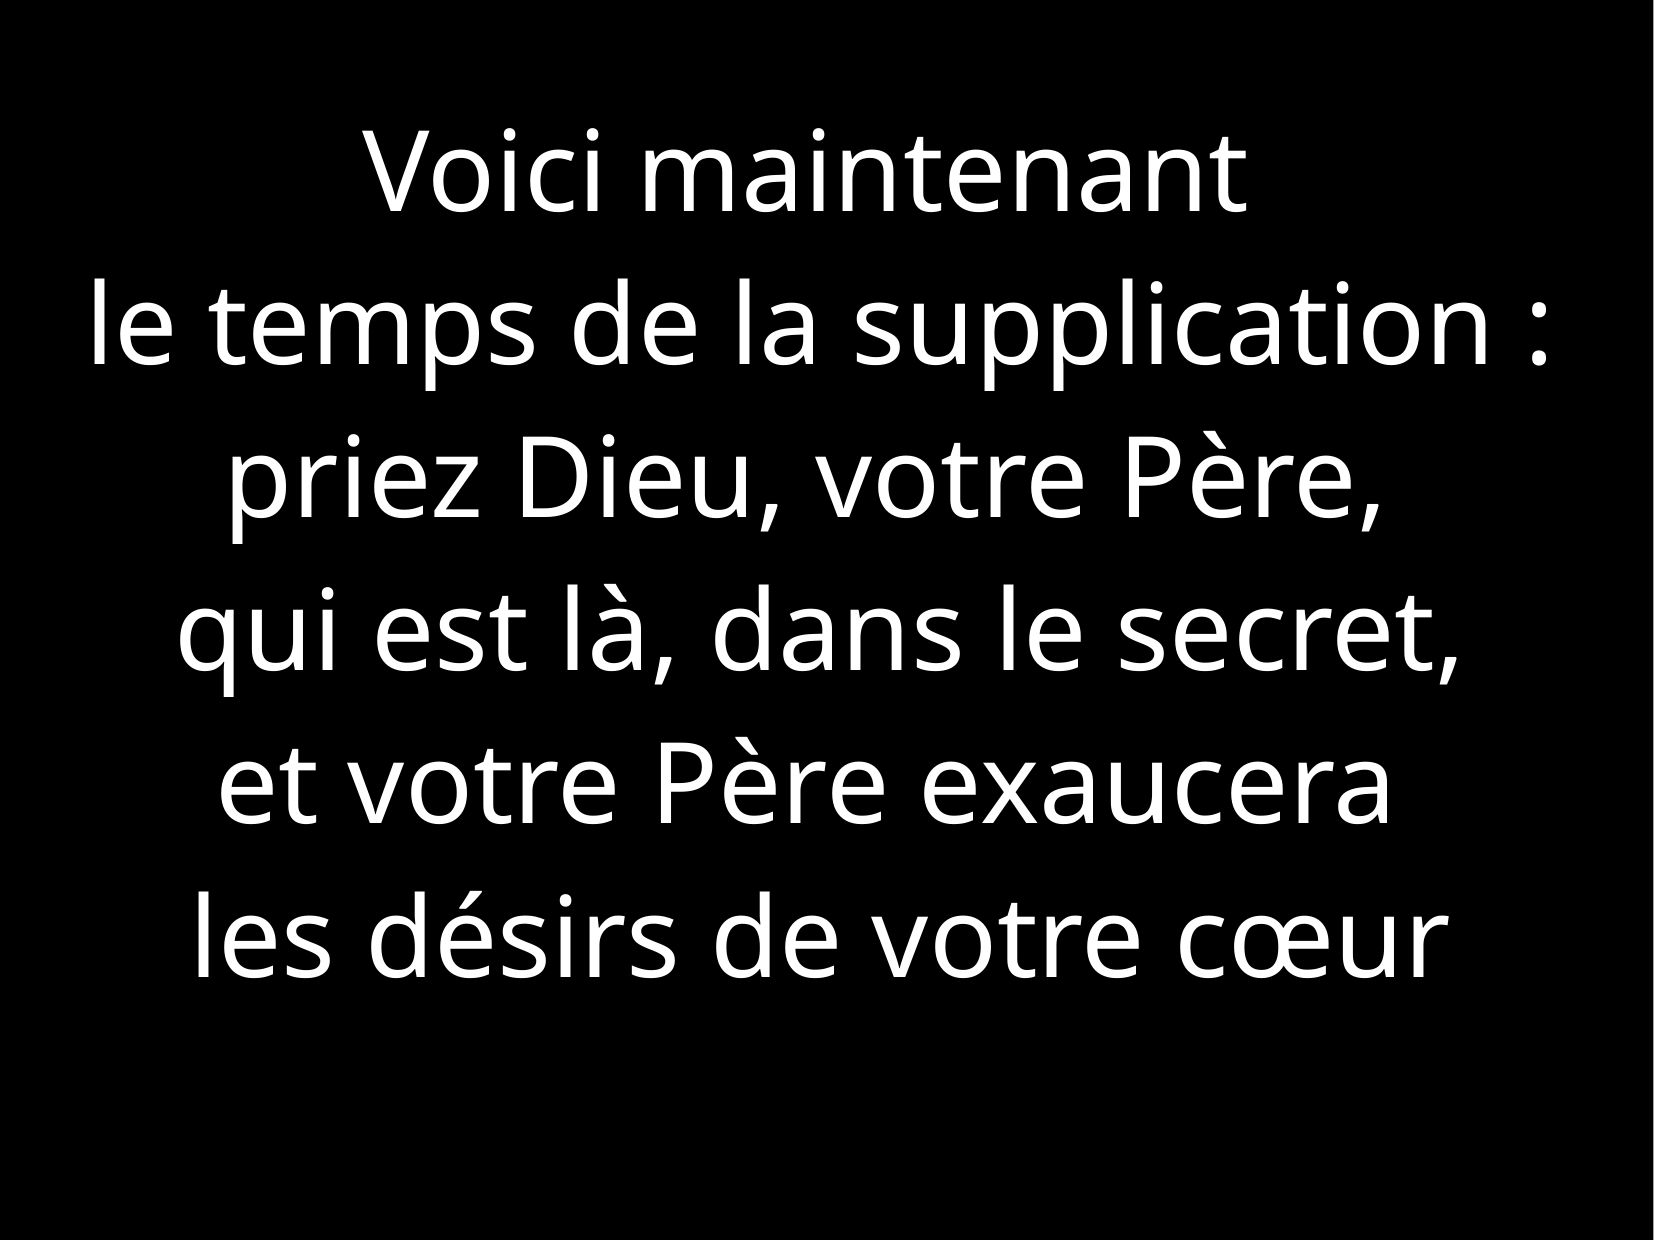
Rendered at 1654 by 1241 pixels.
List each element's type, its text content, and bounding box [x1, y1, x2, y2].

subtitle Voici maintenant le temps de la supplication : priez Dieu, votre Père, qui est là, dans le secret, et votre Père exaucera les désirs de votre cœur [47, 0, 1595, 1241]
